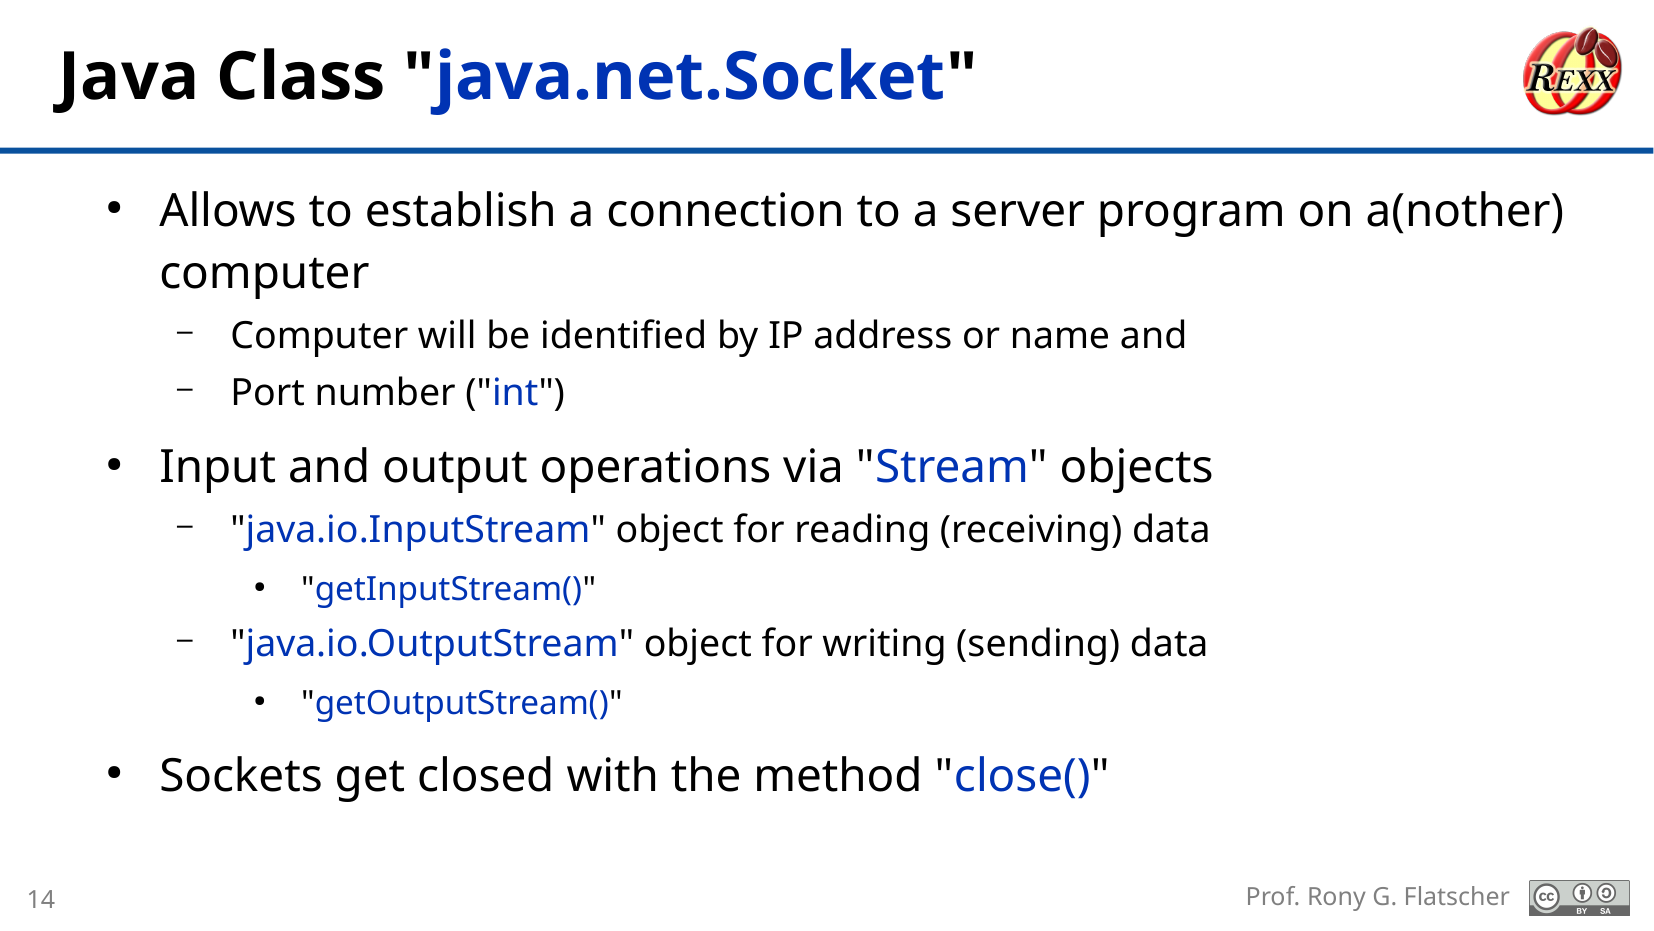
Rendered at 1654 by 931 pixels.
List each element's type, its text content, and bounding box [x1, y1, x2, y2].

list Allows to establish a connection to a server program on a(nother) computer Computer will be identified by IP address or name and Port number ("int") Input and output operations via "Stream" objects "java.io.InputStream" object for reading (receiving) data "getInputStream()" "java.io.OutputStream" object for writing (sending) data "getOutputStream()" Sockets get closed with the method "close()" [88, 177, 1577, 857]
title Java Class "java.net.Socket" [0, 0, 1625, 148]
